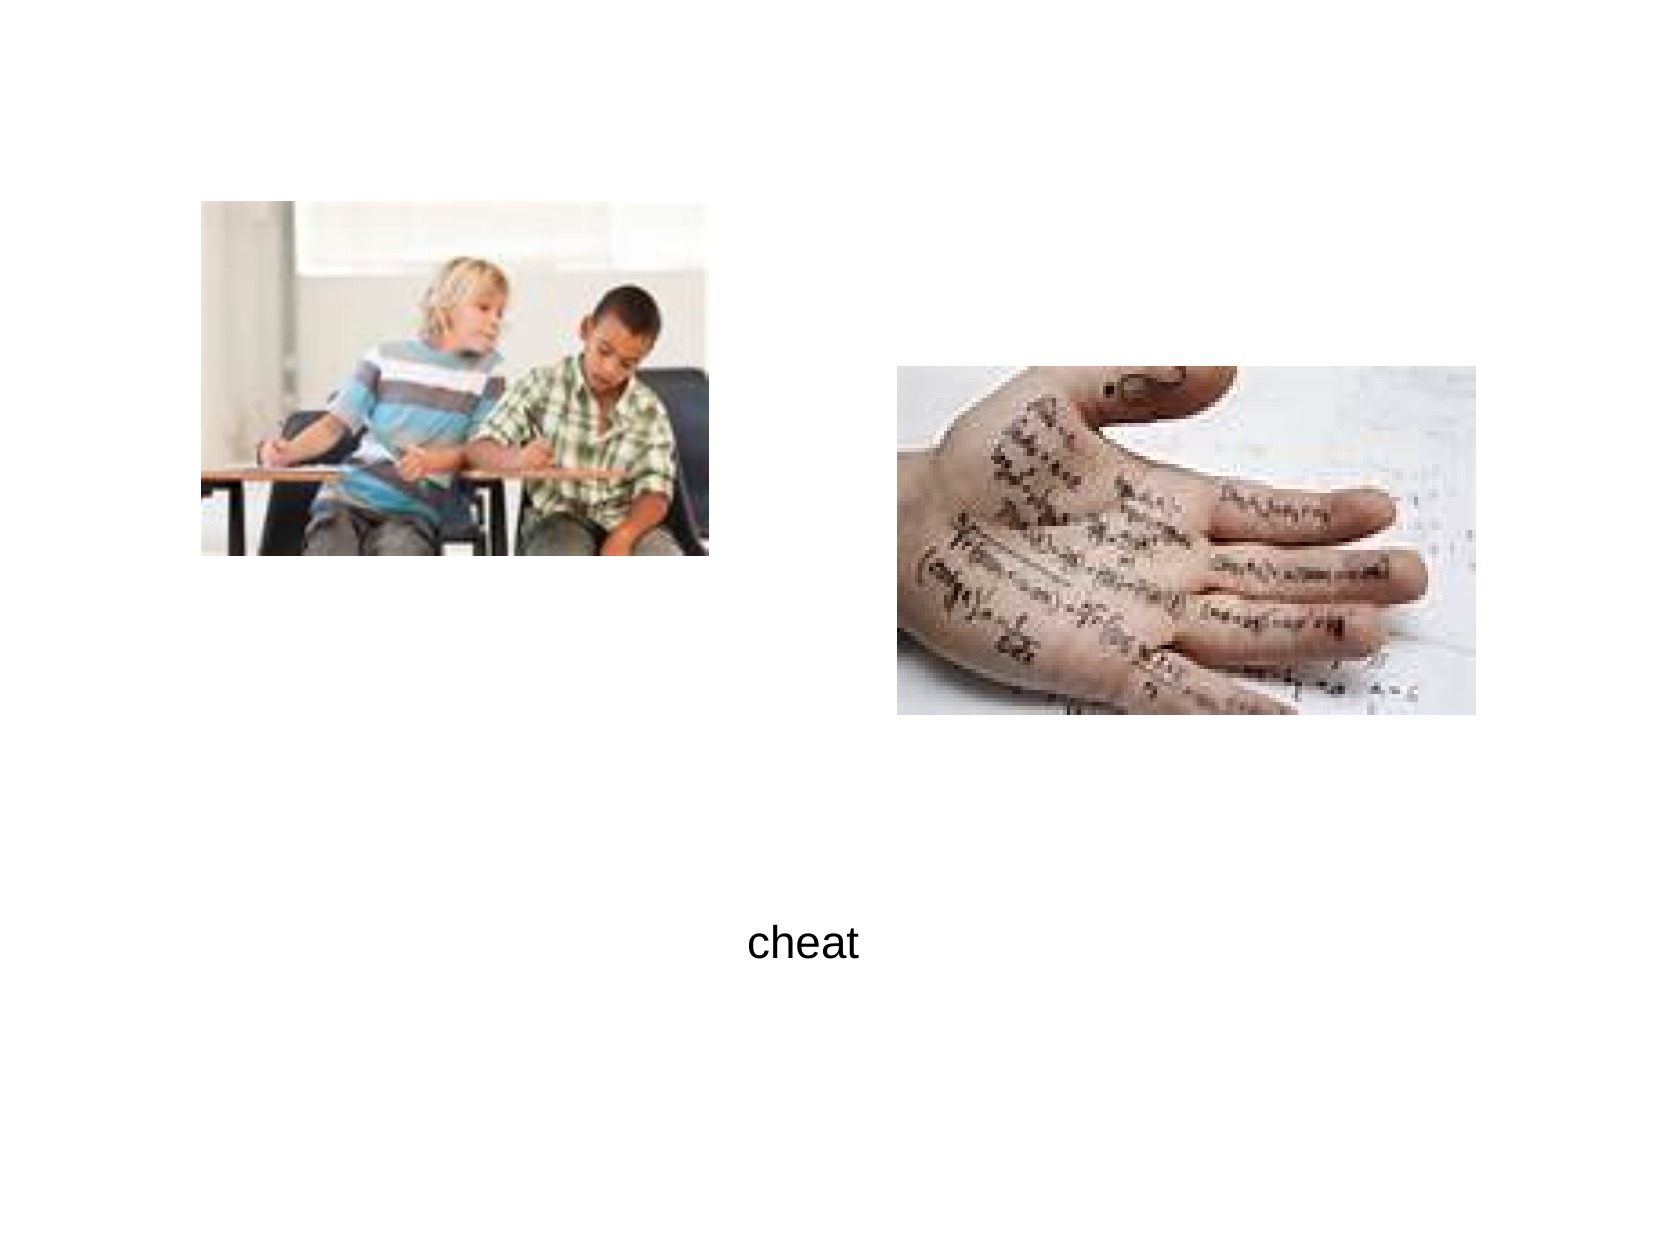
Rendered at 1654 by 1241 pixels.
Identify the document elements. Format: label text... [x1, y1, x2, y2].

text_box cheat [732, 909, 874, 976]
picture [201, 201, 709, 556]
picture [897, 366, 1476, 716]
